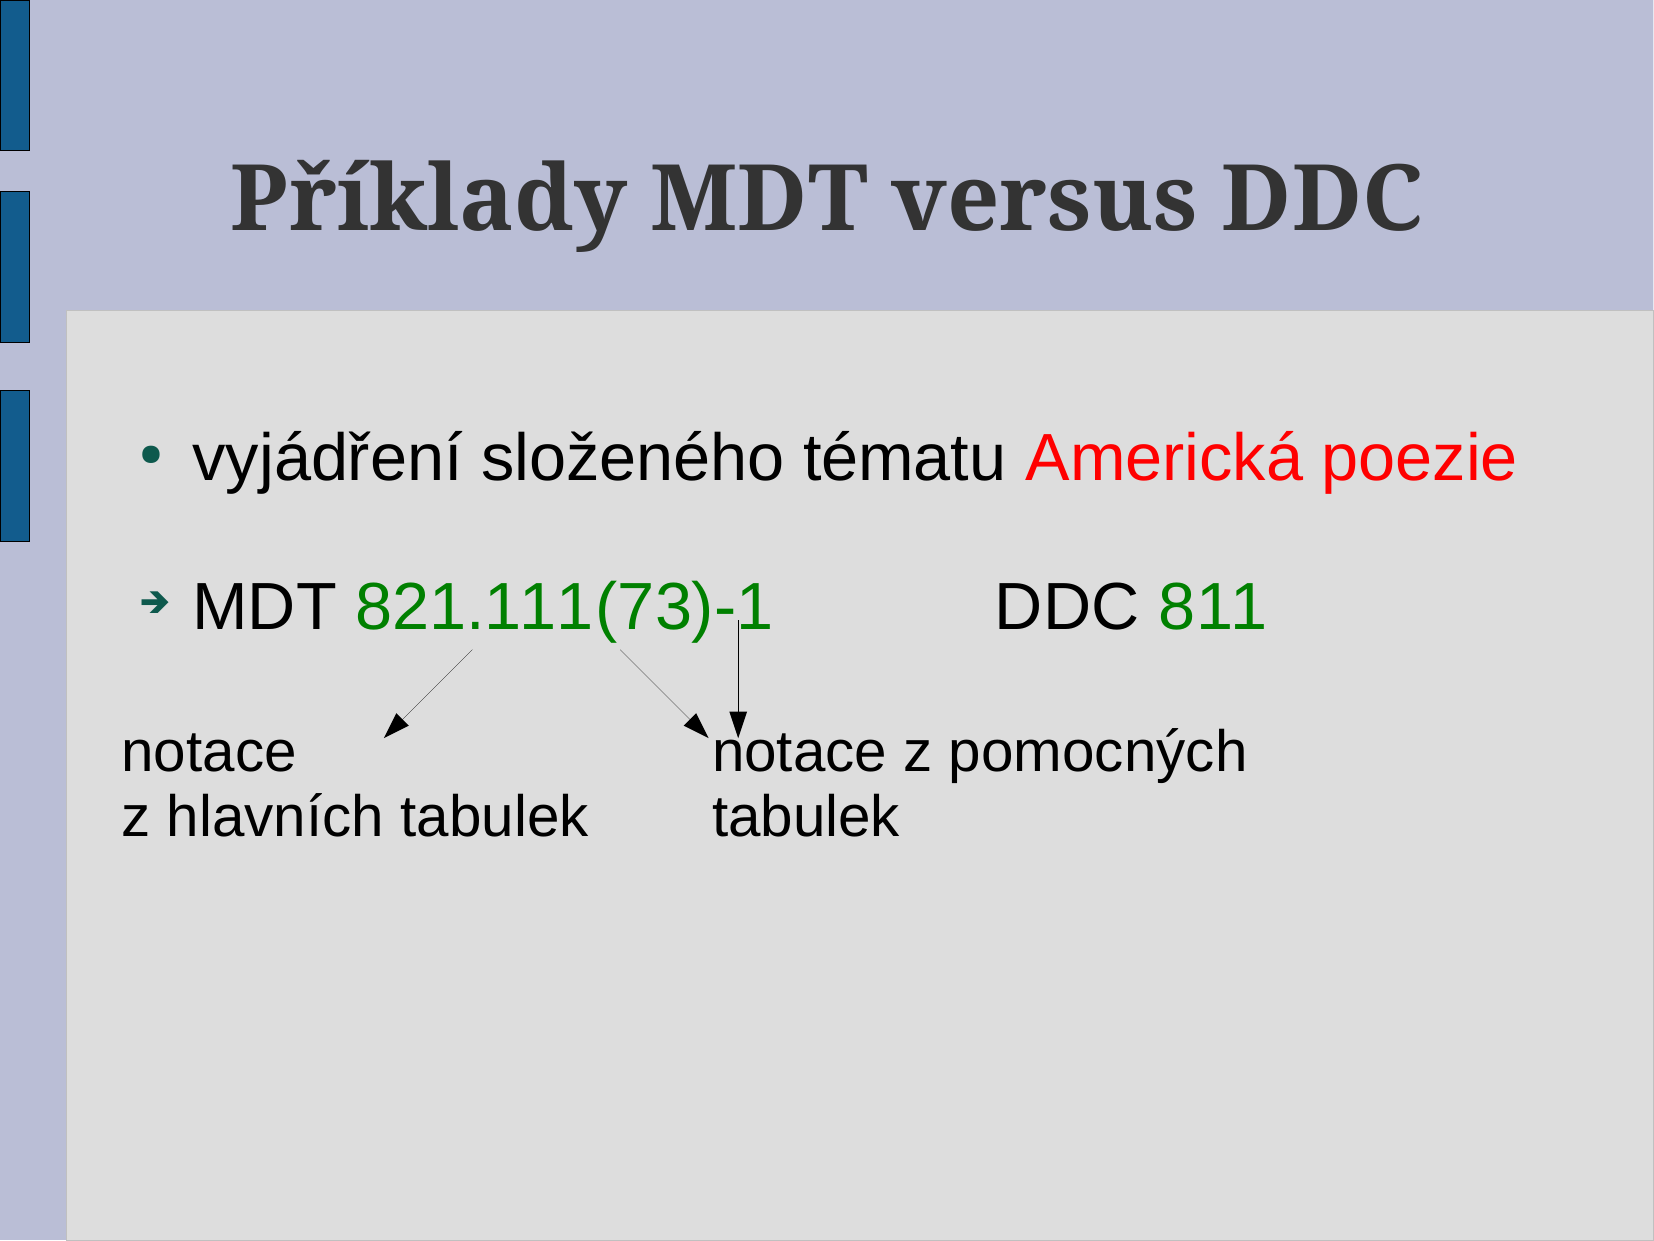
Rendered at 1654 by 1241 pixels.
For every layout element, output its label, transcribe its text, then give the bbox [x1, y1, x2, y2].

title Příklady MDT versus DDC [121, 98, 1534, 291]
list vyjádření složeného tématu Americká poezie MDT 821.111(73)-1 DDC 811 notace notace z pomocných z hlavních tabulek tabulek [121, 344, 1534, 1112]
